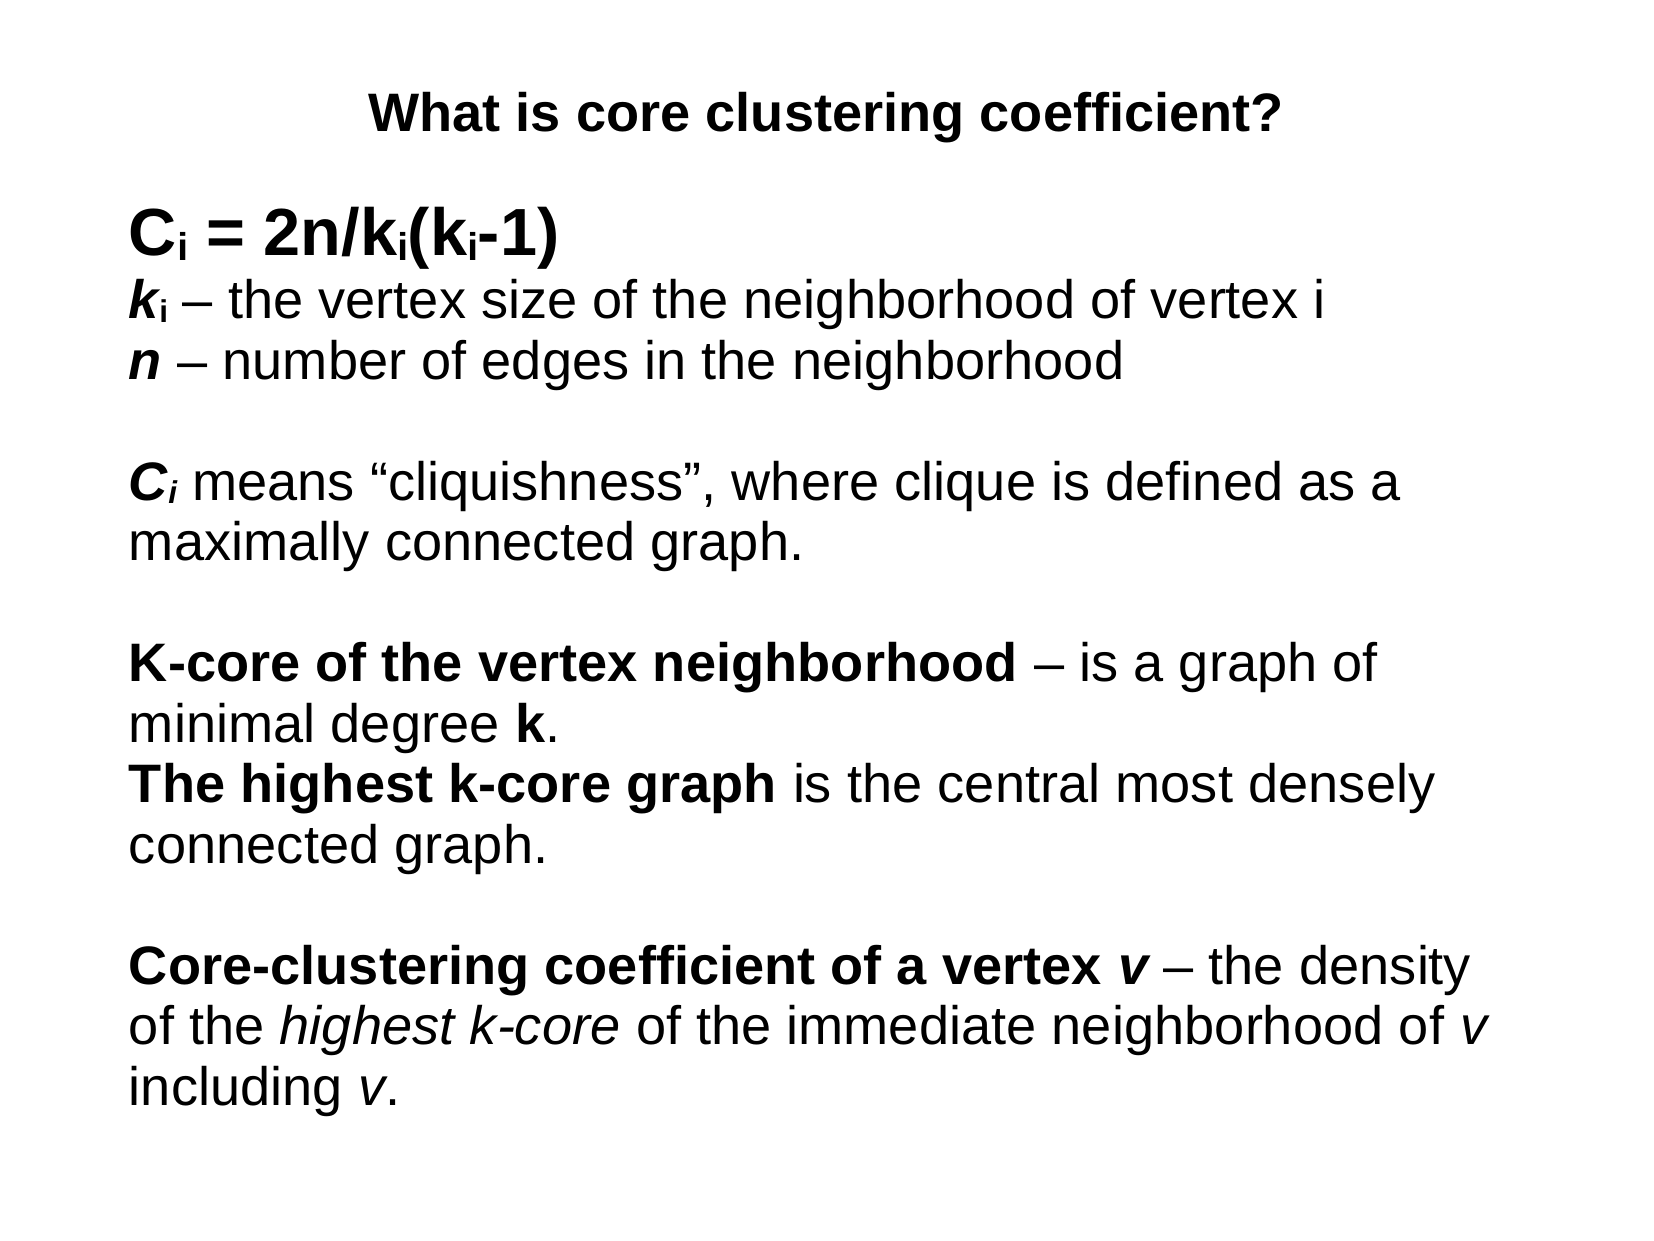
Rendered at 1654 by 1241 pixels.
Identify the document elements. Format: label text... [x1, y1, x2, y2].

text_box What is core clustering coefficient? [95, 75, 1559, 152]
text_box Ci = 2n/ki(ki-1) ki – the vertex size of the neighborhood of vertex i n – number of edges in the neighborhood Ci means “cliquishness”, where clique is defined as a maximally connected graph. K-core of the vertex neighborhood – is a graph of minimal degree k. The highest k-core graph is the central most densely connected graph. Core-clustering coefficient of a vertex v – the density of the highest k-core of the immediate neighborhood of v including v. [114, 187, 1540, 1193]
